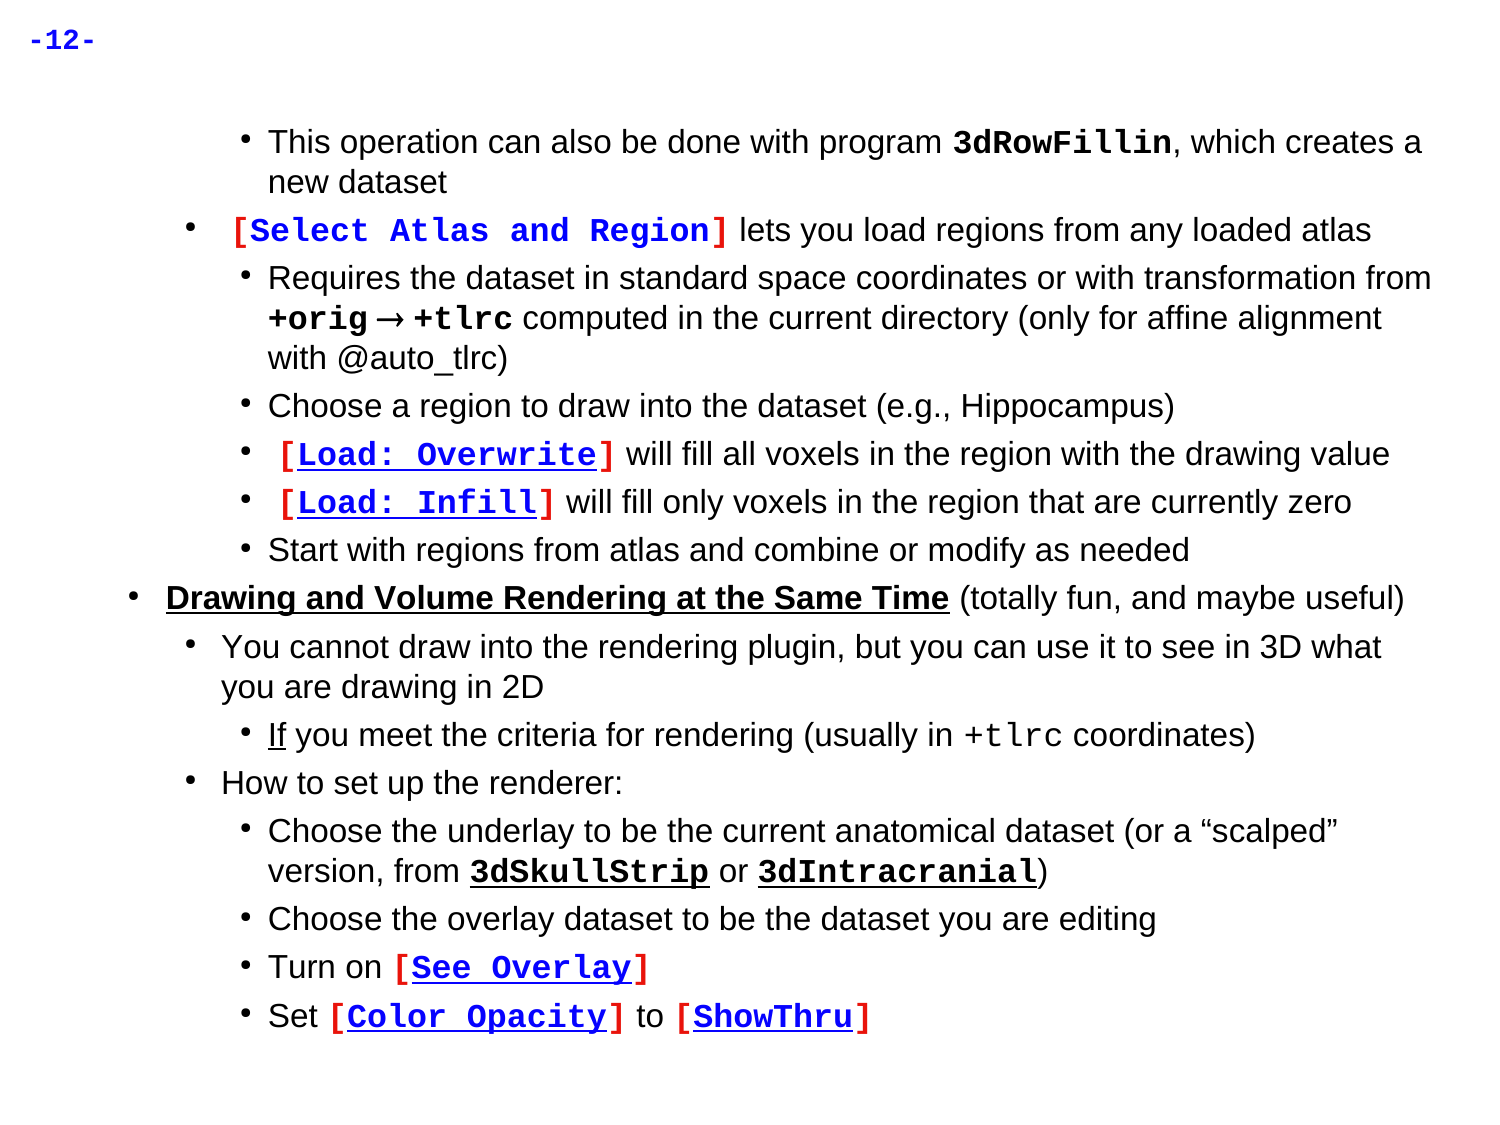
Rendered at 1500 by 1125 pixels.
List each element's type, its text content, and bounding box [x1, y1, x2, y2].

list This operation can also be done with program 3dRowFillin, which creates a new dataset [Select Atlas and Region] lets you load regions from any loaded atlas Requires the dataset in standard space coordinates or with transformation from +orig  +tlrc computed in the current directory (only for affine alignment with @auto_tlrc) Choose a region to draw into the dataset (e.g., Hippocampus) [Load: Overwrite] will fill all voxels in the region with the drawing value [Load: Infill] will fill only voxels in the region that are currently zero Start with regions from atlas and combine or modify as needed Drawing and Volume Rendering at the Same Time (totally fun, and maybe useful) You cannot draw into the rendering plugin, but you can use it to see in 3D what you are drawing in 2D If you meet the criteria for rendering (usually in +tlrc coordinates) How to set up the renderer: Choose the underlay to be the current anatomical dataset (or a “scalped” version, from 3dSkullStrip or 3dIntracranial) Choose the overlay dataset to be the dataset you are editing Turn on [See Overlay] Set [Color Opacity] to [ShowThru] [112, 112, 1450, 1063]
